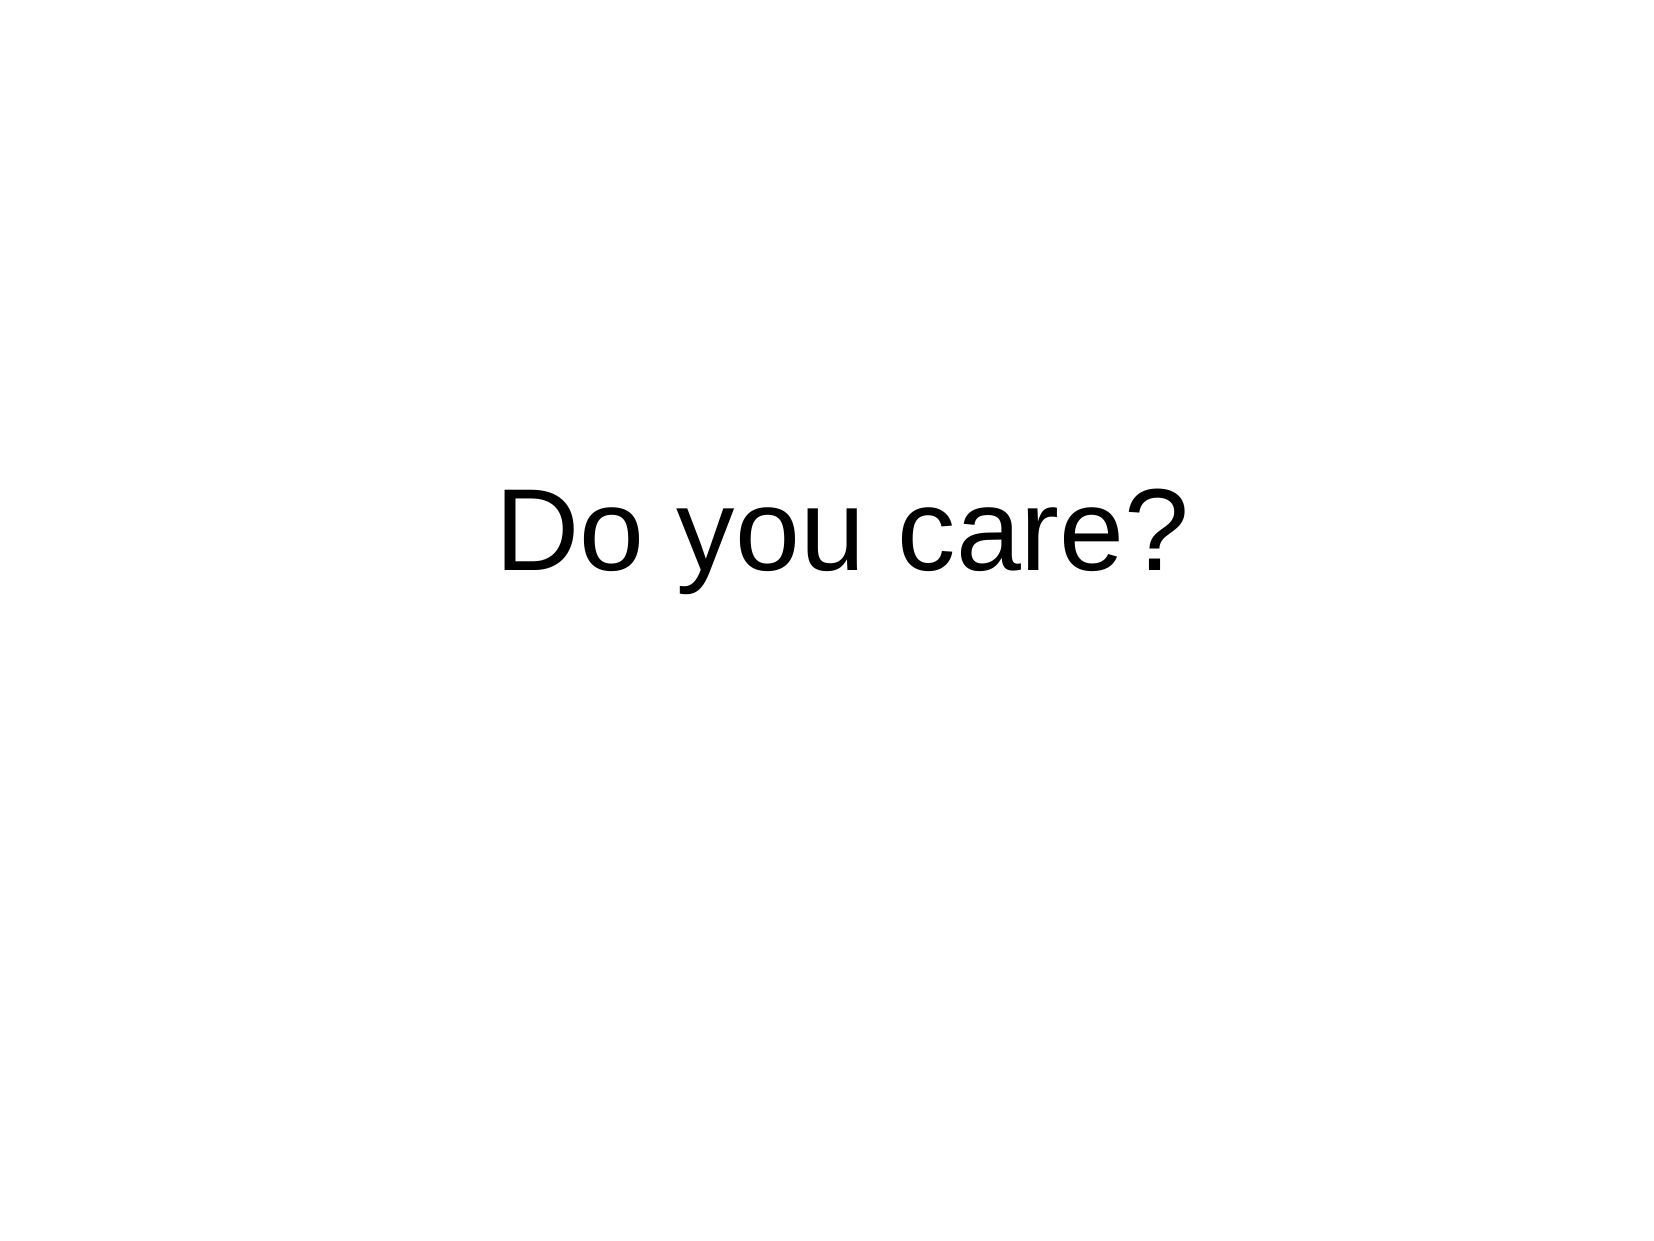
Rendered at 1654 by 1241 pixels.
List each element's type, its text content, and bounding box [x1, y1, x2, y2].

subtitle Do you care? [82, 49, 1571, 1010]
